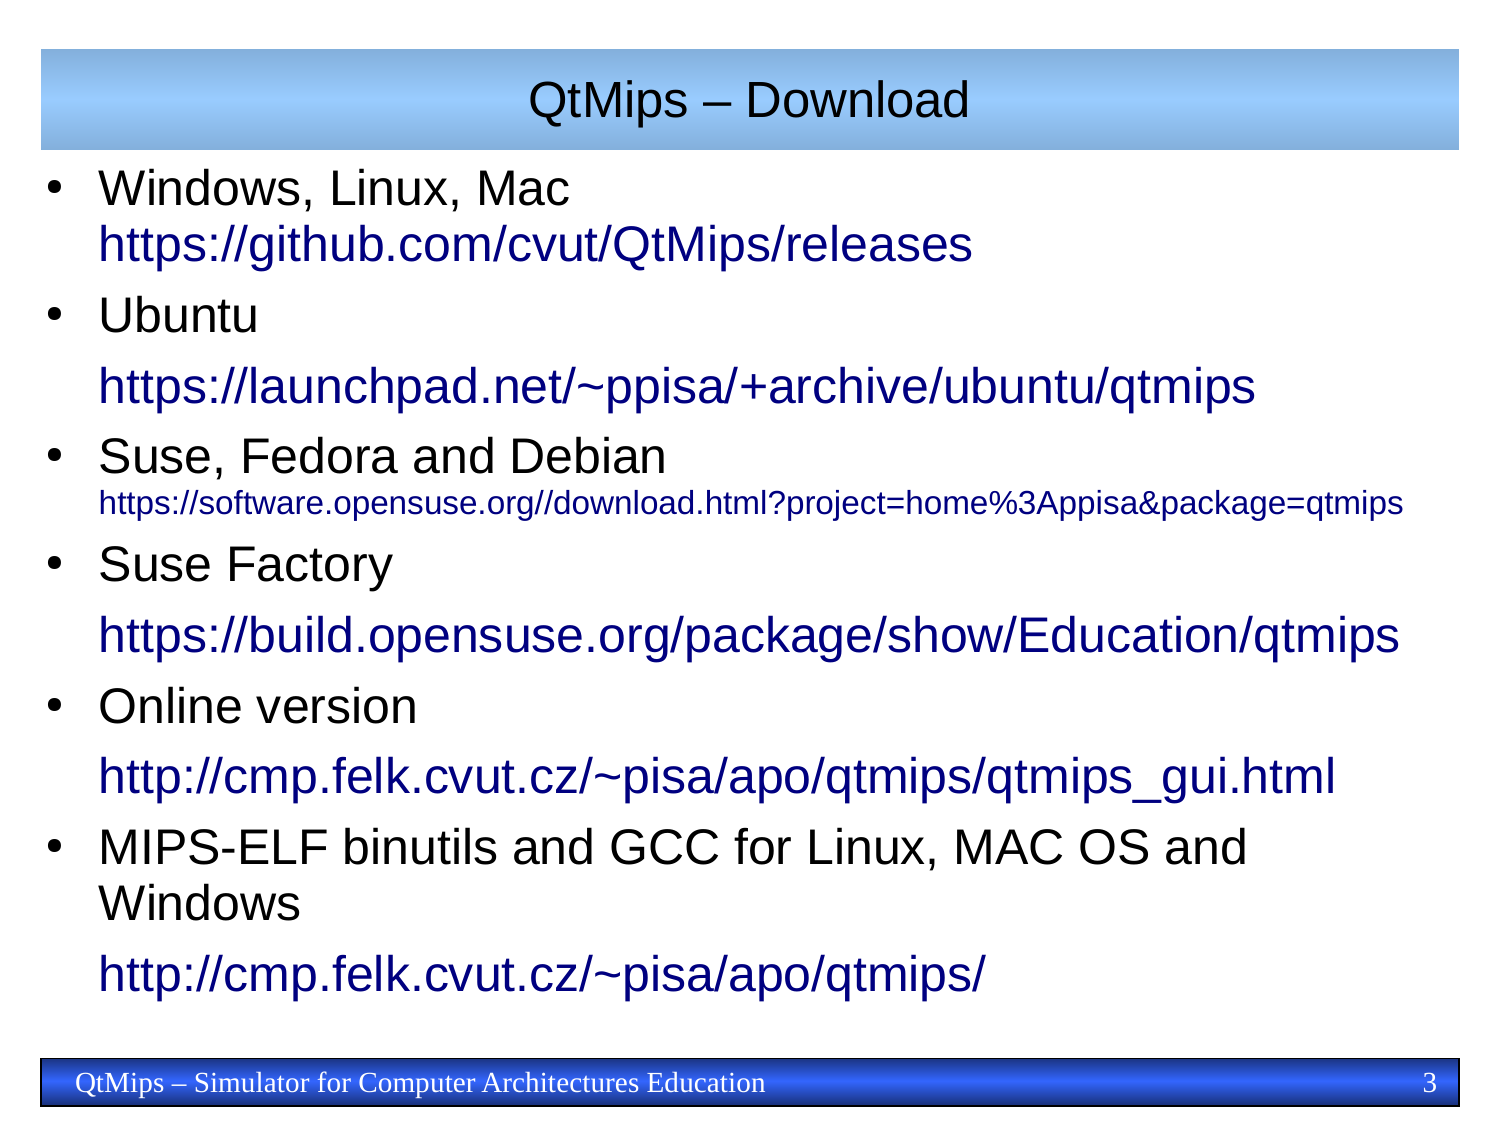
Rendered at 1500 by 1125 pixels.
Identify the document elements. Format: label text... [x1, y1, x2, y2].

title QtMips – Download [41, 49, 1459, 150]
list Windows, Linux, Mac https://github.com/cvut/QtMips/releases Ubuntu https://launchpad.net/~ppisa/+archive/ubuntu/qtmips Suse, Fedora and Debian https://software.opensuse.org//download.html?project=home%3Appisa&package=qtmips Suse Factory https://build.opensuse.org/package/show/Education/qtmips Online version http://cmp.felk.cvut.cz/~pisa/apo/qtmips/qtmips_gui.html MIPS-ELF binutils and GCC for Linux, MAC OS and Windows http://cmp.felk.cvut.cz/~pisa/apo/qtmips/ [27, 160, 1454, 1031]
